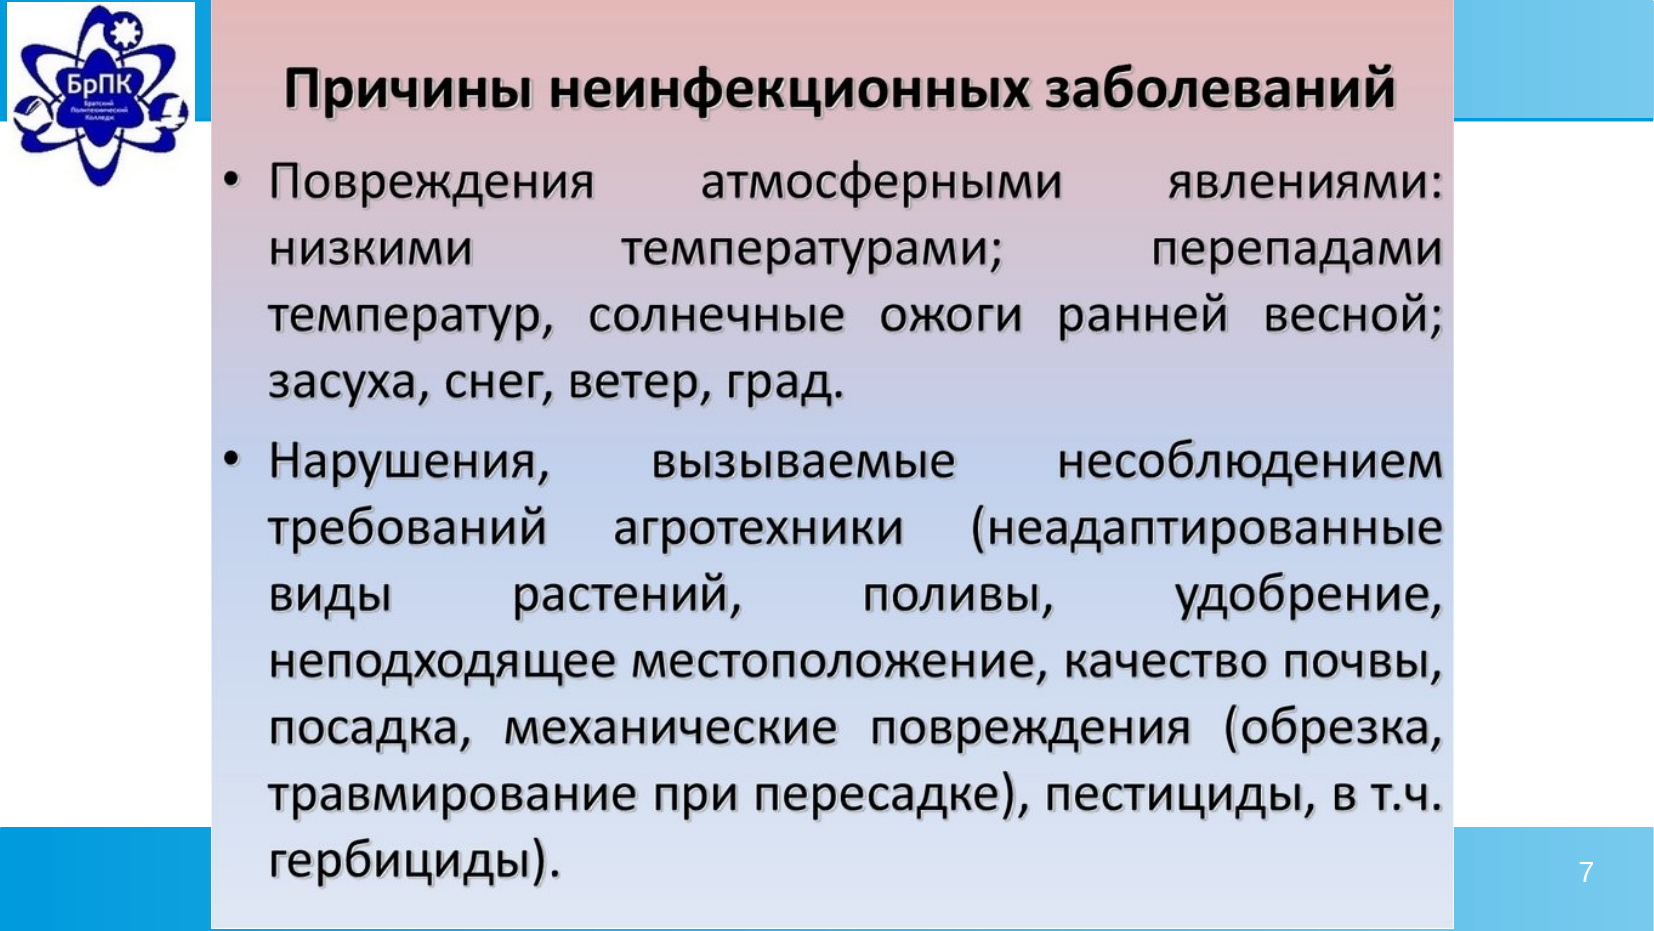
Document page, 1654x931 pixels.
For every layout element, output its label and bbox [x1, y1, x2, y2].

picture [211, 0, 1454, 929]
picture [7, 3, 195, 190]
